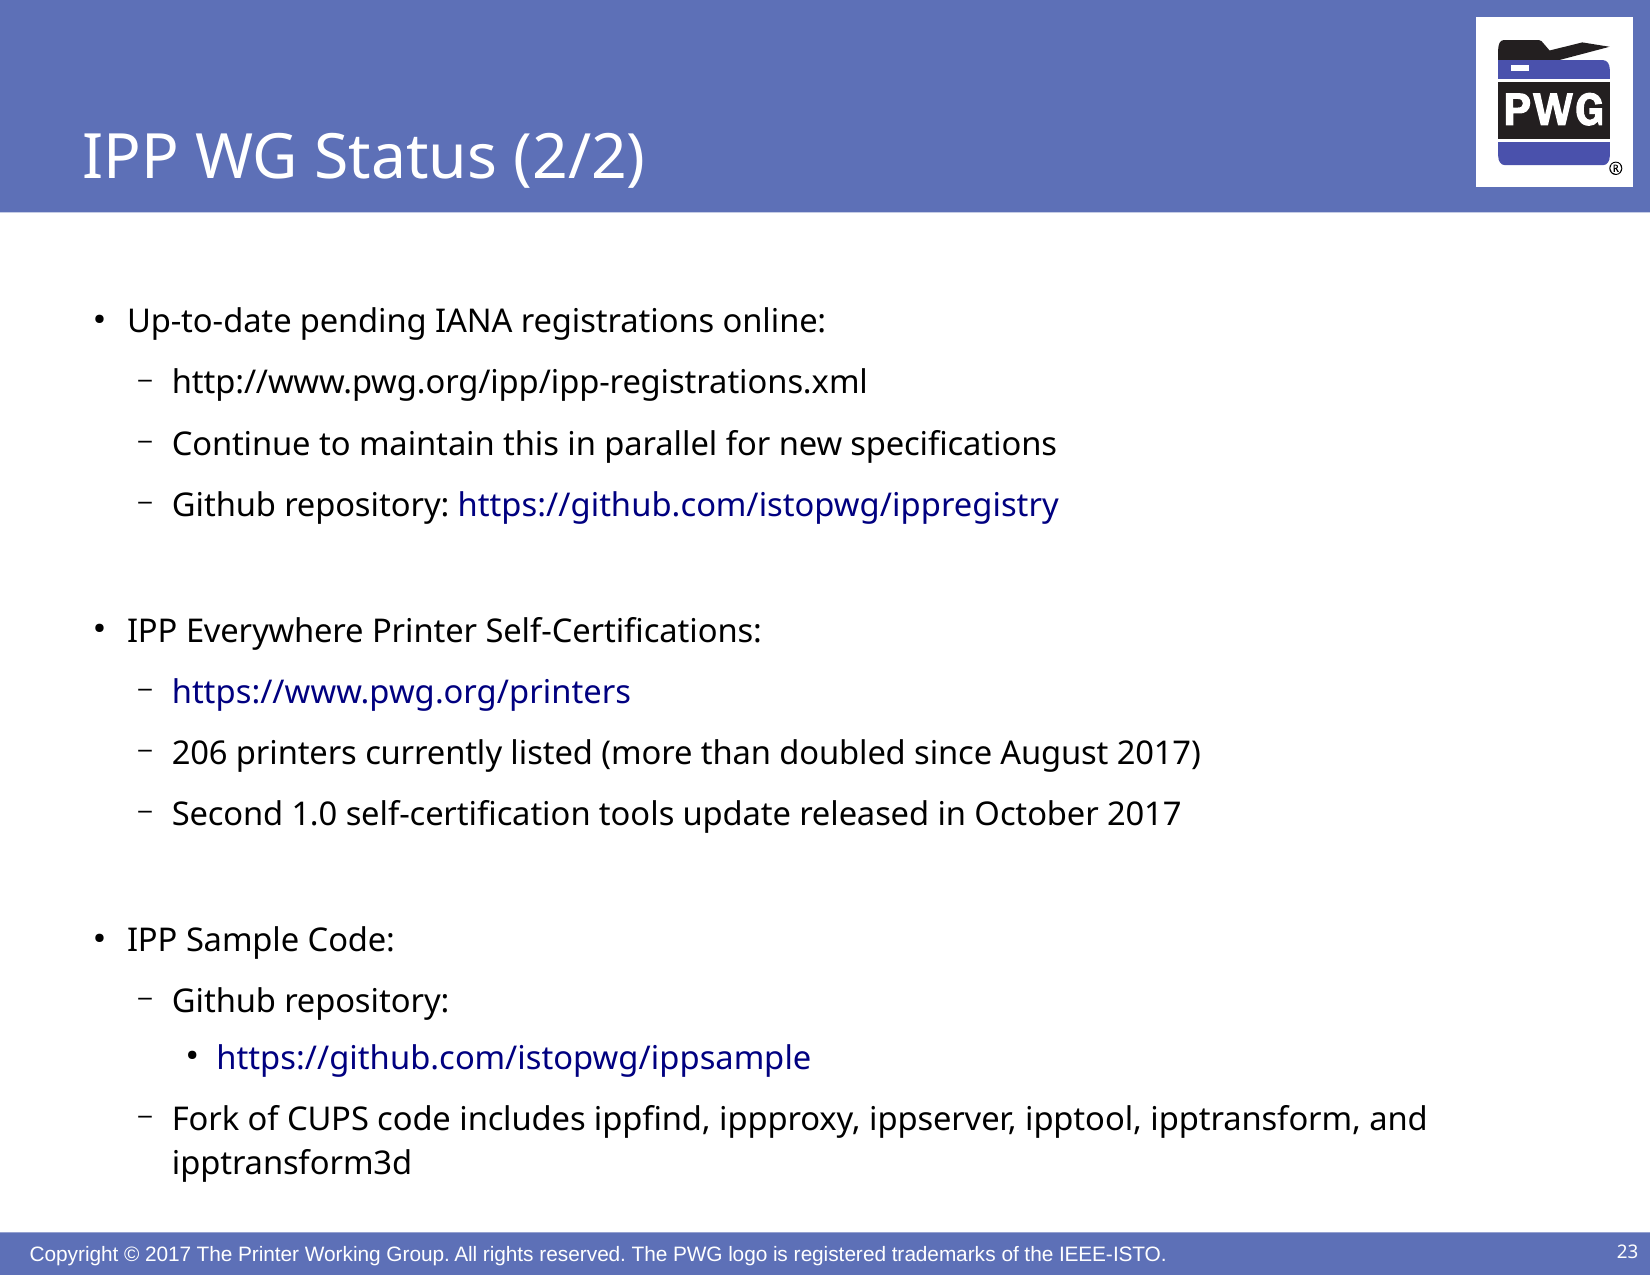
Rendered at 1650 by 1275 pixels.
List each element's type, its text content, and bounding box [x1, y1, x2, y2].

list Up-to-date pending IANA registrations online: http://www.pwg.org/ipp/ipp-registrations.xml Continue to maintain this in parallel for new specifications Github repository: https://github.com/istopwg/ippregistry IPP Everywhere Printer Self-Certifications: https://www.pwg.org/printers 206 printers currently listed (more than doubled since August 2017) Second 1.0 self-certification tools update released in October 2017 IPP Sample Code: Github repository: https://github.com/istopwg/ippsample Fork of CUPS code includes ippfind, ippproxy, ippserver, ipptool, ipptransform, and ipptransform3d [82, 298, 1568, 1186]
title IPP WG Status (2/2) [82, 8, 1451, 198]
